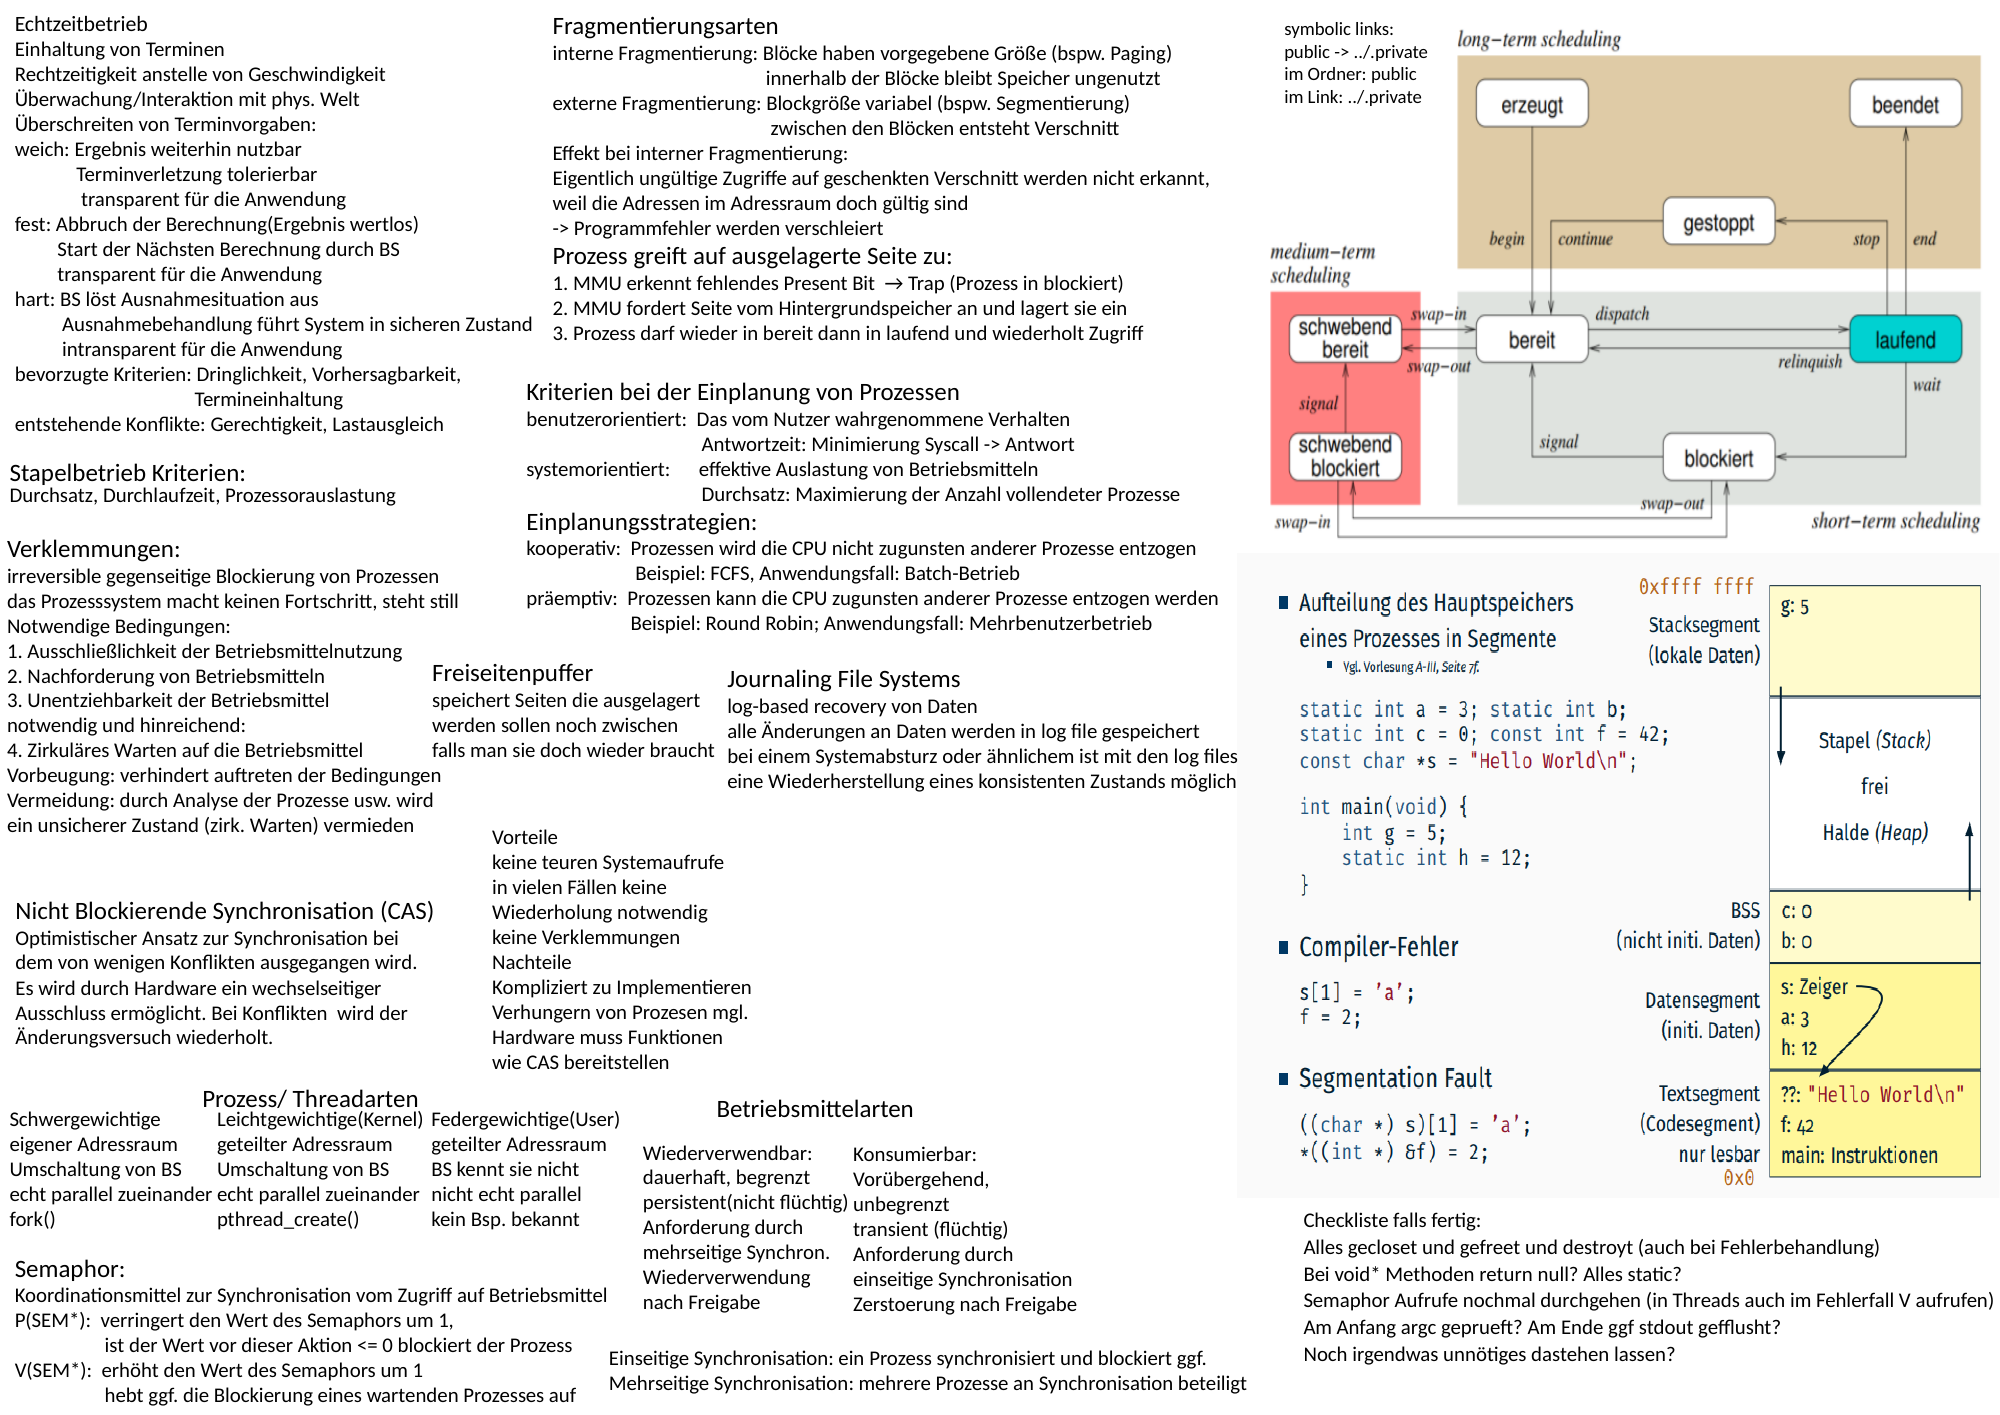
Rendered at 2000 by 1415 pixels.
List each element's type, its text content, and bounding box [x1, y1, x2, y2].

text_box Wiederverwendbar: dauerhaft, begrenzt persistent(nicht flüchtig) Anforderung durch mehrseitige Synchron. Wiederverwendung nach Freigabe [628, 1106, 838, 1312]
text_box Freiseitenpuffer speichert Seiten die ausgelagert werden sollen noch zwischen falls man sie doch wieder braucht [417, 649, 731, 794]
text_box Nicht Blockierende Synchronisation (CAS) Optimistischer Ansatz zur Synchronisation bei dem von wenigen Konflikten ausgegangen wird. Es wird durch Hardware ein wechselseitiger Ausschluss ermöglicht. Bei Konflikten wird der Änderungsversuch wiederholt. [0, 886, 450, 1057]
text_box Prozess/ Threadarten [187, 1080, 435, 1163]
picture [1237, 553, 2000, 1199]
text_box symbolic links: public -> ../.private im Ordner: public im Link: ../.private [1269, 9, 1500, 115]
text_box Stapelbetrieb Kriterien: Durchsatz, Durchlaufzeit, Prozessorauslastung [0, 434, 411, 563]
text_box Einseitige Synchronisation: ein Prozess synchronisiert und blockiert ggf. Mehrseitige Synchronisation: mehrere Prozesse an Synchronisation beteiligt [594, 1312, 1262, 1415]
text_box Schwergewichtige eigener Adressraum Umschaltung von BS echt parallel zueinander fork() [0, 1097, 202, 1263]
text_box Fragmentierungsarten interne Fragmentierung: Blöcke haben vorgegebene Größe (bspw. Paging) innerhalb der Blöcke bleibt Speicher ungenutzt externe Fragmentierung: Blockgröße variabel (bspw. Segmentierung) zwischen den Blöcken entsteht Verschnitt Effekt bei interner Fragmentierung: Eigentlich ungültige Zugriffe auf geschenkten Verschnitt werden nicht erkannt, weil die Adressen im Adressraum doch gültig sind -> Programmfehler werden verschleiert Prozess greift auf ausgelagerte Seite zu: 1. MMU erkennt fehlendes Present Bit → Trap (Prozess in blockiert) 2. MMU fordert Seite vom Hintergrundspeicher an und lagert sie ein 3. Prozess darf wieder in bereit dann in laufend und wiederholt Zugriff [549, 2, 1226, 352]
text_box Vorteile keine teuren Systemaufrufe in vielen Fällen keine Wiederholung notwendig keine Verklemmungen Nachteile Kompliziert zu Implementieren Verhungern von Prozesen mgl. Hardware muss Funktionen wie CAS bereitstellen [477, 816, 767, 1081]
text_box Konsumierbar: Vorübergehend, unbegrenzt transient (flüchtig) Anforderung durch einseitige Synchronisation Zerstoerung nach Freigabe [838, 1133, 1093, 1312]
text_box Federgewichtige(User) geteilter Adressraum BS kennt sie nicht nicht echt parallel kein Bsp. bekannt [416, 1097, 636, 1263]
text_box Betriebsmittelarten [701, 1091, 930, 1174]
picture [1237, 0, 2000, 546]
text_box Journaling File Systems log-based recovery von Daten alle Änderungen an Daten werden in log file gespeichert bei einem Systemabsturz oder ähnlichem ist mit den log files eine Wiederherstellung eines konsistenten Zustands möglich [712, 655, 1258, 825]
text_box Echtzeitbetrieb Einhaltung von Terminen Rechtzeitigkeit anstelle von Geschwindigkeit Überwachung/Interaktion mit phys. Welt Überschreiten von Terminvorgaben: weich: Ergebnis weiterhin nutzbar Terminverletzung tolerierbar transparent für die Anwendung fest: Abbruch der Berechnung(Ergebnis wertlos) Start der Nächsten Berechnung durch BS transparent für die Anwendung hart: BS löst Ausnahmesituation aus Ausnahmebehandlung führt System in sicheren Zustand intransparent für die Anwendung bevorzugte Kriterien: Dringlichkeit, Vorhersagbarkeit, Termineinhaltung entstehende Konflikte: Gerechtigkeit, Lastausgleich [0, 2, 549, 444]
text_box Checkliste falls fertig: Alles gecloset und gefreet und destroyt (auch bei Fehlerbehandlung) Bei void* Methoden return null? Alles static? Semaphor Aufrufe nochmal durchgehen (in Threads auch im Fehlerfall V aufrufen) Am Anfang argc geprueft? Am Ende ggf stdout gefflusht? Noch irgendwas unnötiges dastehen lassen? [1288, 1197, 2000, 1398]
text_box Verklemmungen: irreversible gegenseitige Blockierung von Prozessen das Prozesssystem macht keinen Fortschritt, steht still Notwendige Bedingungen: 1. Ausschließlichkeit der Betriebsmittelnutzung 2. Nachforderung von Betriebsmitteln 3. Unentziehbarkeit der Betriebsmittel notwendig und hinreichend: 4. Zirkuläres Warten auf die Betriebsmittel Vorbeugung: verhindert auftreten der Bedingungen Vermeidung: durch Analyse der Prozesse usw. wird ein unsicherer Zustand (zirk. Warten) vermieden [0, 524, 478, 845]
text_box Kriterien bei der Einplanung von Prozessen benutzerorientiert: Das vom Nutzer wahrgenommene Verhalten Antwortzeit: Minimierung Syscall -> Antwort systemorientiert: effektive Auslastung von Betriebsmitteln Durchsatz: Maximierung der Anzahl vollendeter Prozesse Einplanungsstrategien: kooperativ: Prozessen wird die CPU nicht zugunsten anderer Prozesse entzogen Beispiel: FCFS, Anwendungsfall: Batch-Betrieb präemptiv: Prozessen kann die CPU zugunsten anderer Prozesse entzogen werden Beispiel: Round Robin; Anwendungsfall: Mehrbenutzerbetrieb [511, 367, 1300, 643]
text_box Leichtgewichtige(Kernel) geteilter Adressraum Umschaltung von BS echt parallel zueinander pthread_create() [202, 1163, 416, 1263]
text_box Semaphor: Koordinationsmittel zur Synchronisation vom Zugriff auf Betriebsmittel P(SEM*): verringert den Wert des Semaphors um 1, ist der Wert vor dieser Aktion <= 0 blockiert der Prozess V(SEM*): erhöht den Wert des Semaphors um 1 hebt ggf. die Blockierung eines wartenden Prozesses auf [0, 1263, 628, 1415]
